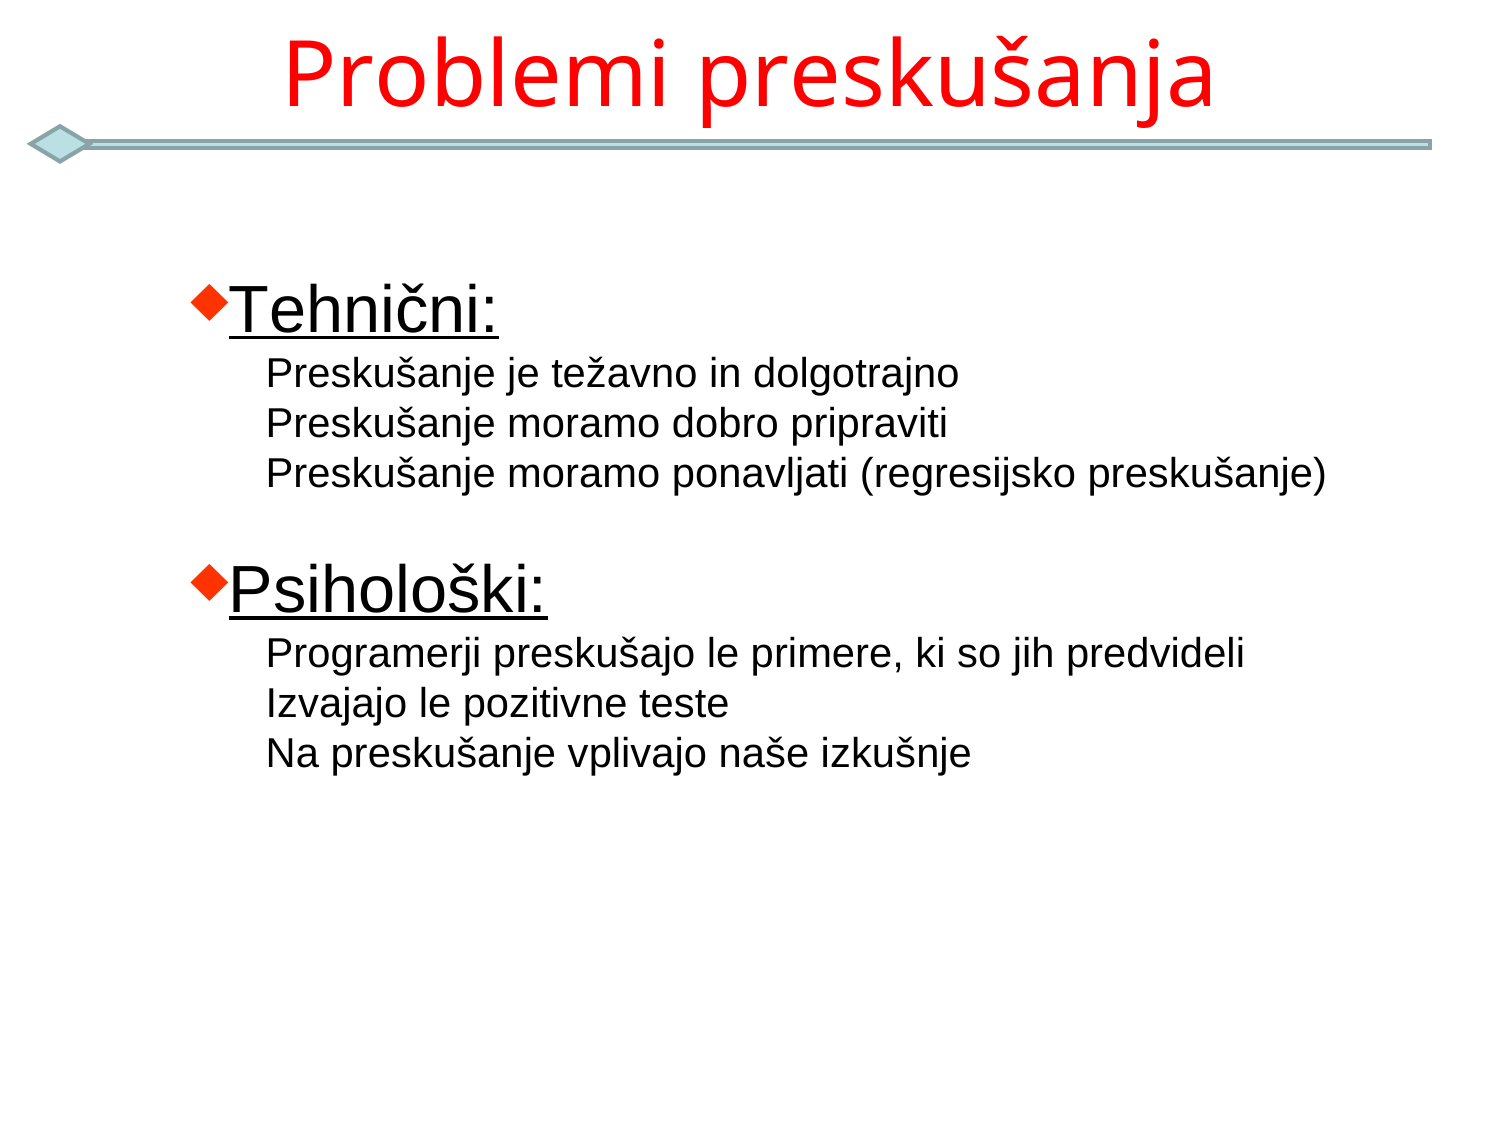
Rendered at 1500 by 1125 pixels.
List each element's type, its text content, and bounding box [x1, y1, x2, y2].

title Problemi preskušanja [75, 0, 1426, 141]
text_box Tehnični: Preskušanje je težavno in dolgotrajno Preskušanje moramo dobro pripraviti Preskušanje moramo ponavljati (regresijsko preskušanje) Psihološki: Programerji preskušajo le primere, ki so jih predvideli Izvajajo le pozitivne teste Na preskušanje vplivajo naše izkušnje [175, 257, 1353, 784]
